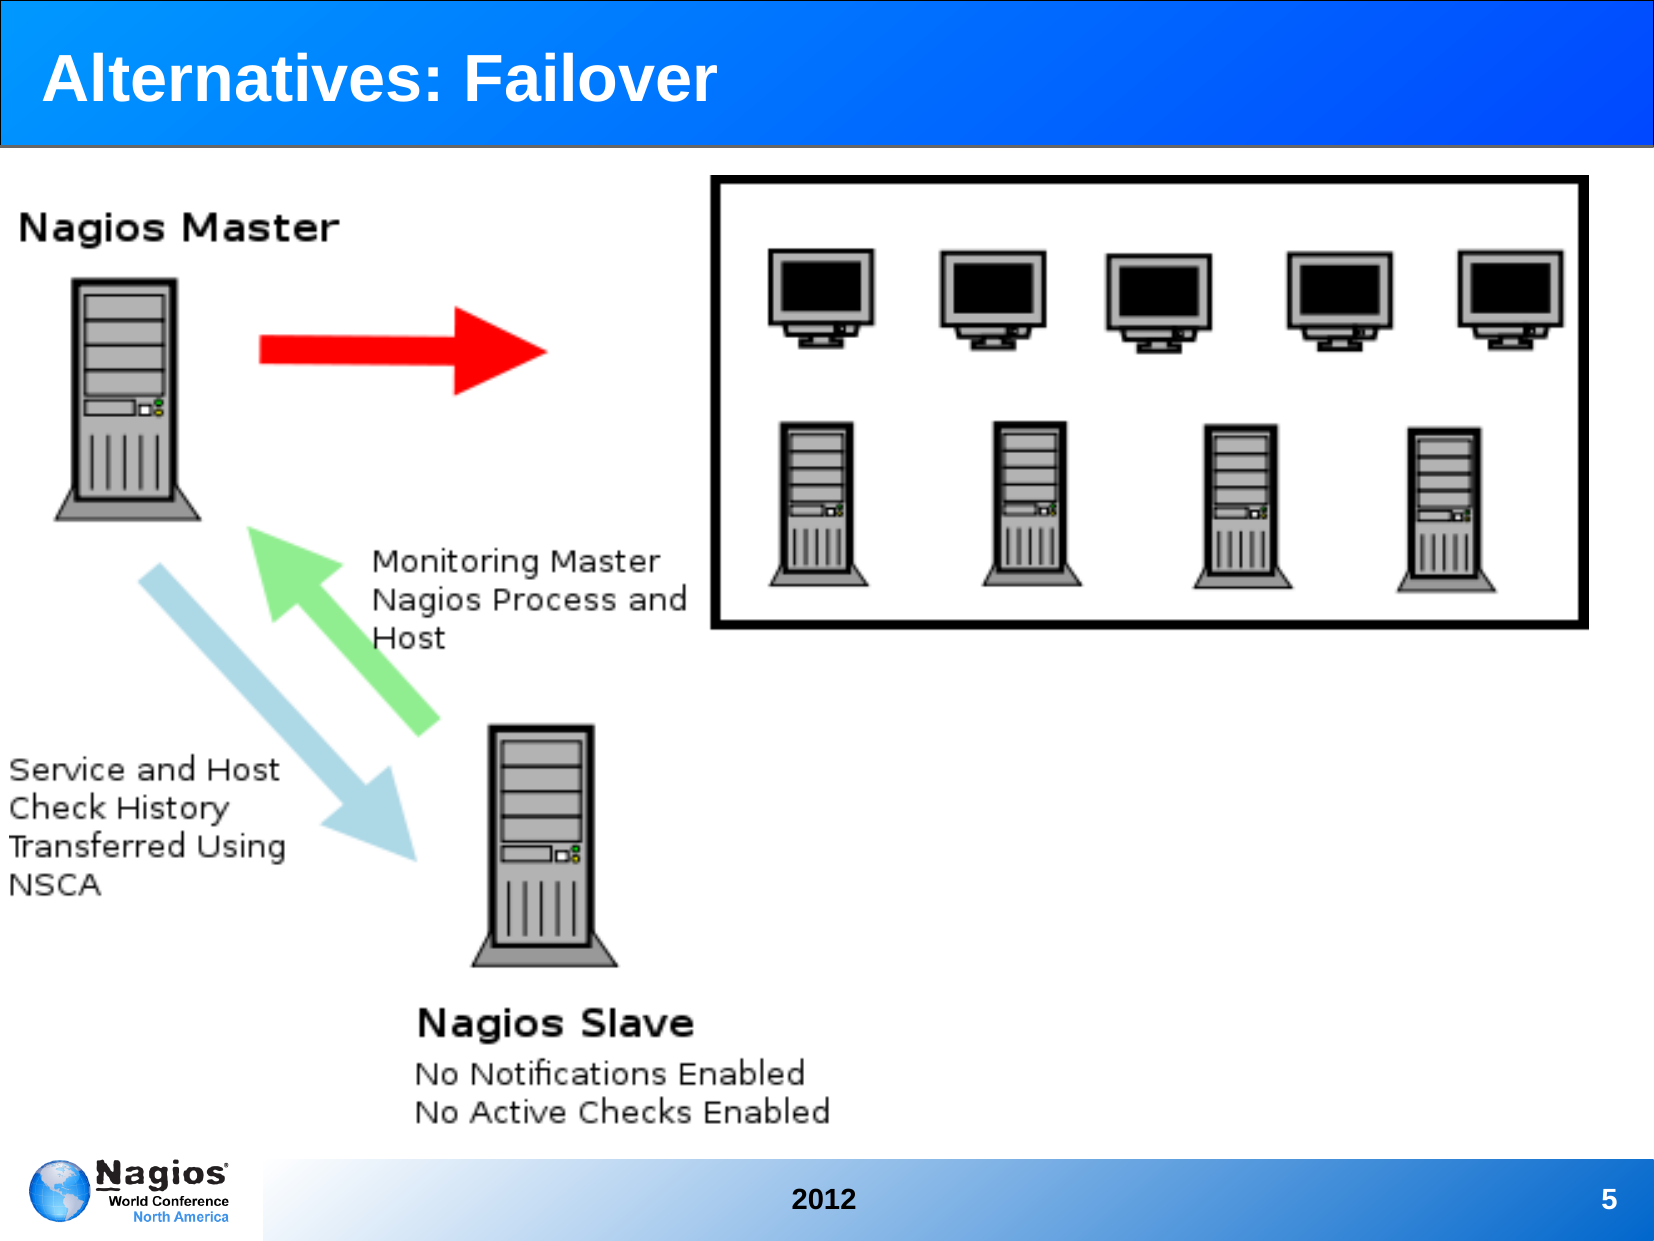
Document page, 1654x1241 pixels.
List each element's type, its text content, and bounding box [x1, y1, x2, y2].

picture [29, 1159, 229, 1235]
title Alternatives: Failover [41, 29, 1248, 127]
picture [9, 175, 1589, 1131]
